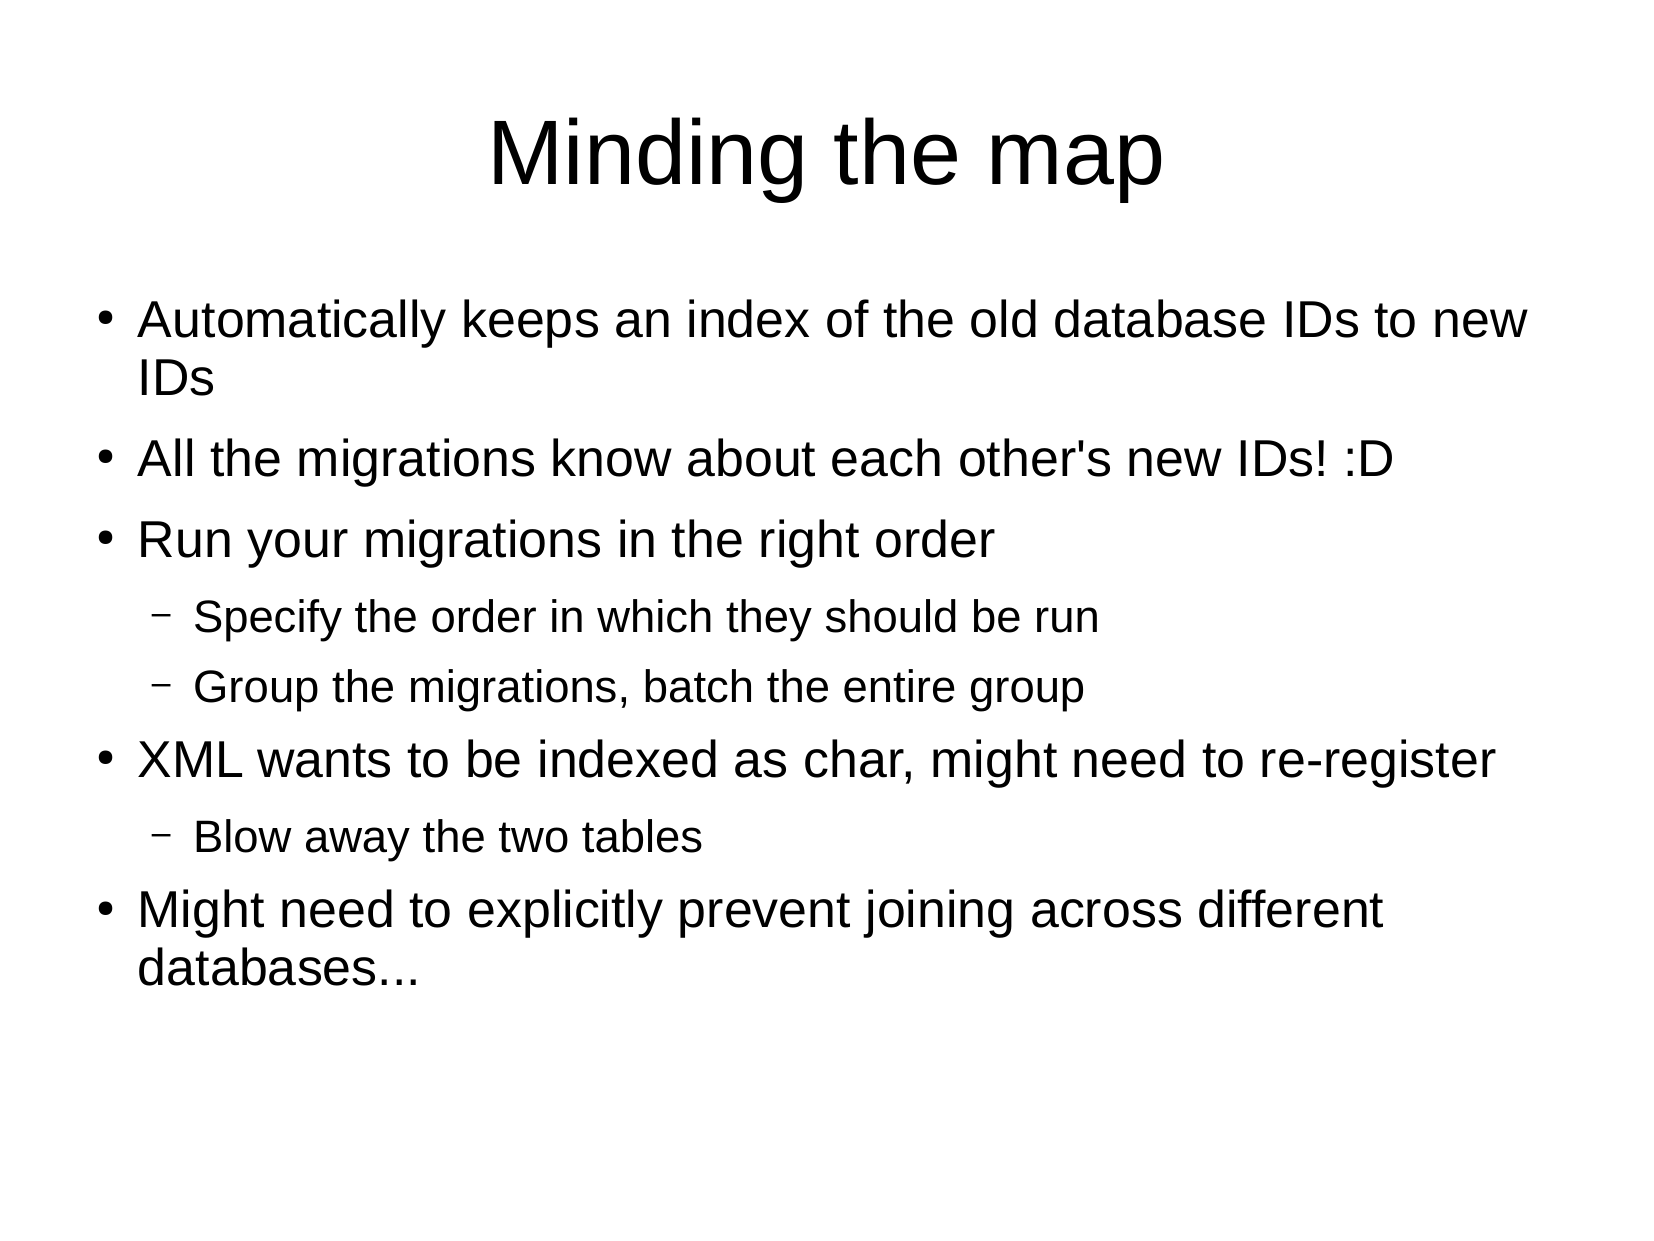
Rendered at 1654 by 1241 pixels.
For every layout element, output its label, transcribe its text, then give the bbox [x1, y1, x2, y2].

list Automatically keeps an index of the old database IDs to new IDs All the migrations know about each other's new IDs! :D Run your migrations in the right order Specify the order in which they should be run Group the migrations, batch the entire group XML wants to be indexed as char, might need to re-register Blow away the two tables Might need to explicitly prevent joining across different databases... [82, 290, 1538, 1010]
title Minding the map [82, 49, 1571, 257]
